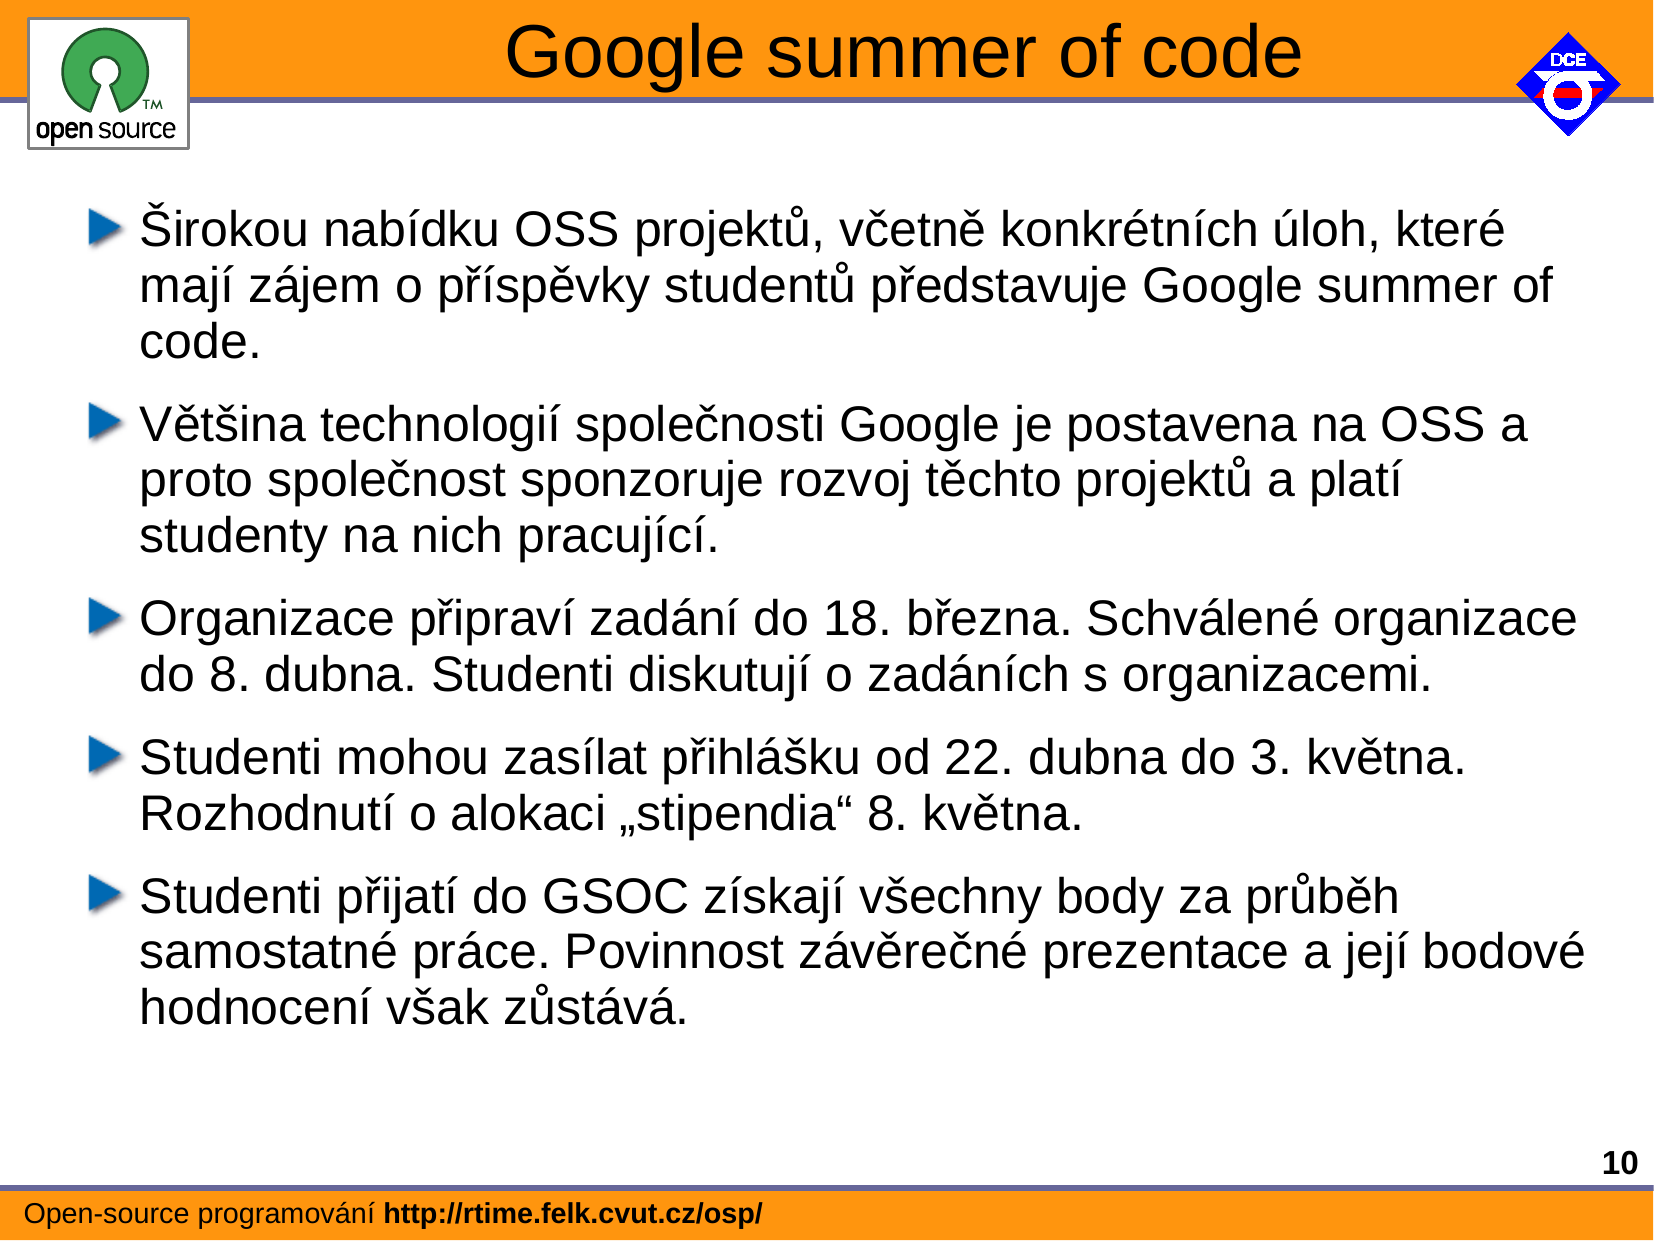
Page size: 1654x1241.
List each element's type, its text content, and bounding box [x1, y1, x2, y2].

title Google summer of code [178, 4, 1631, 98]
list Širokou nabídku OSS projektů, včetně konkrétních úloh, které mají zájem o příspěvky studentů představuje Google summer of code. Většina technologií společnosti Google je postavena na OSS a proto společnost sponzoruje rozvoj těchto projektů a platí studenty na nich pracující. Organizace připraví zadání do 18. března. Schválené organizace do 8. dubna. Studenti diskutují o zadáních s organizacemi. Studenti mohou zasílat přihlášku od 22. dubna do 3. května. Rozhodnutí o alokaci „stipendia“ 8. května. Studenti přijatí do GSOC získají všechny body za průběh samostatné práce. Povinnost závěrečné prezentace a její bodové hodnocení však zůstává. [68, 201, 1592, 1118]
